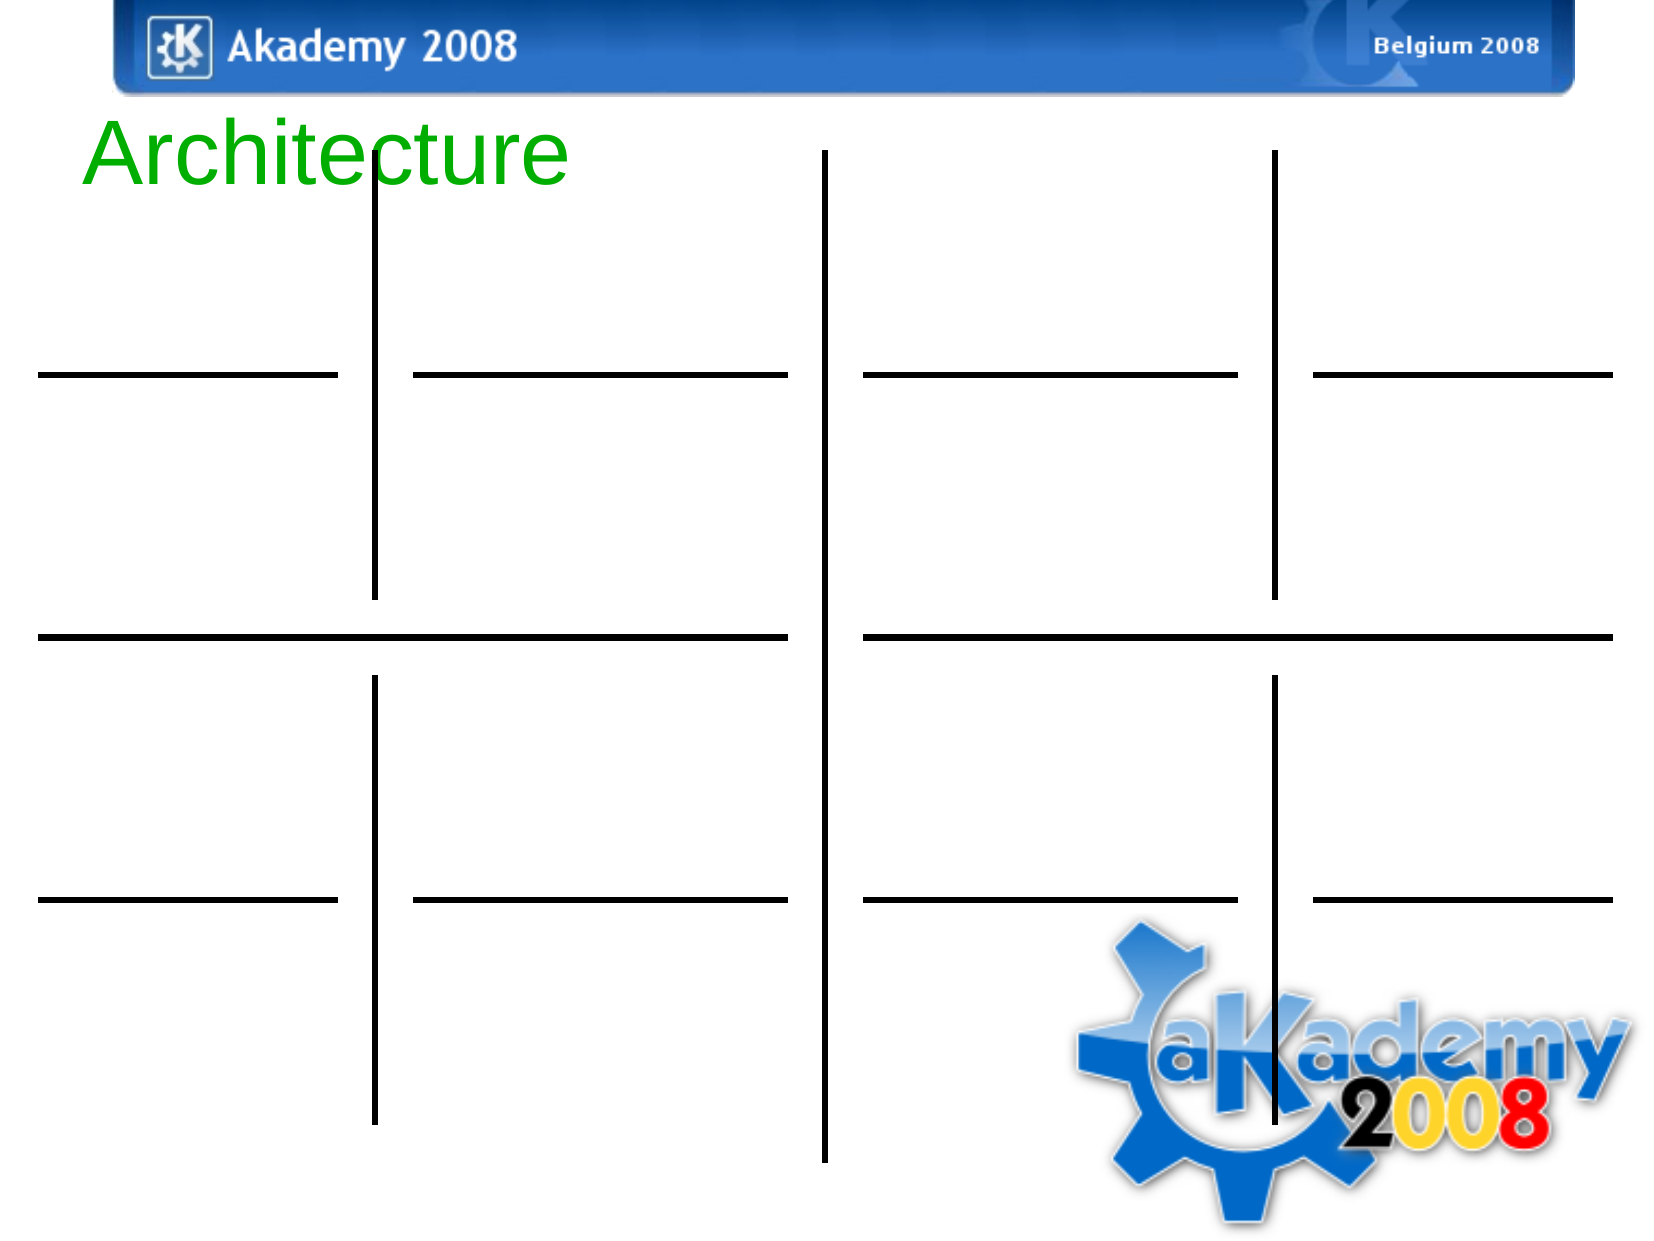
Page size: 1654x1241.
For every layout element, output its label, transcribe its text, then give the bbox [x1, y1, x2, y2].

picture [1053, 913, 1654, 1241]
title Architecture [82, 49, 1571, 257]
picture [112, 0, 1575, 98]
